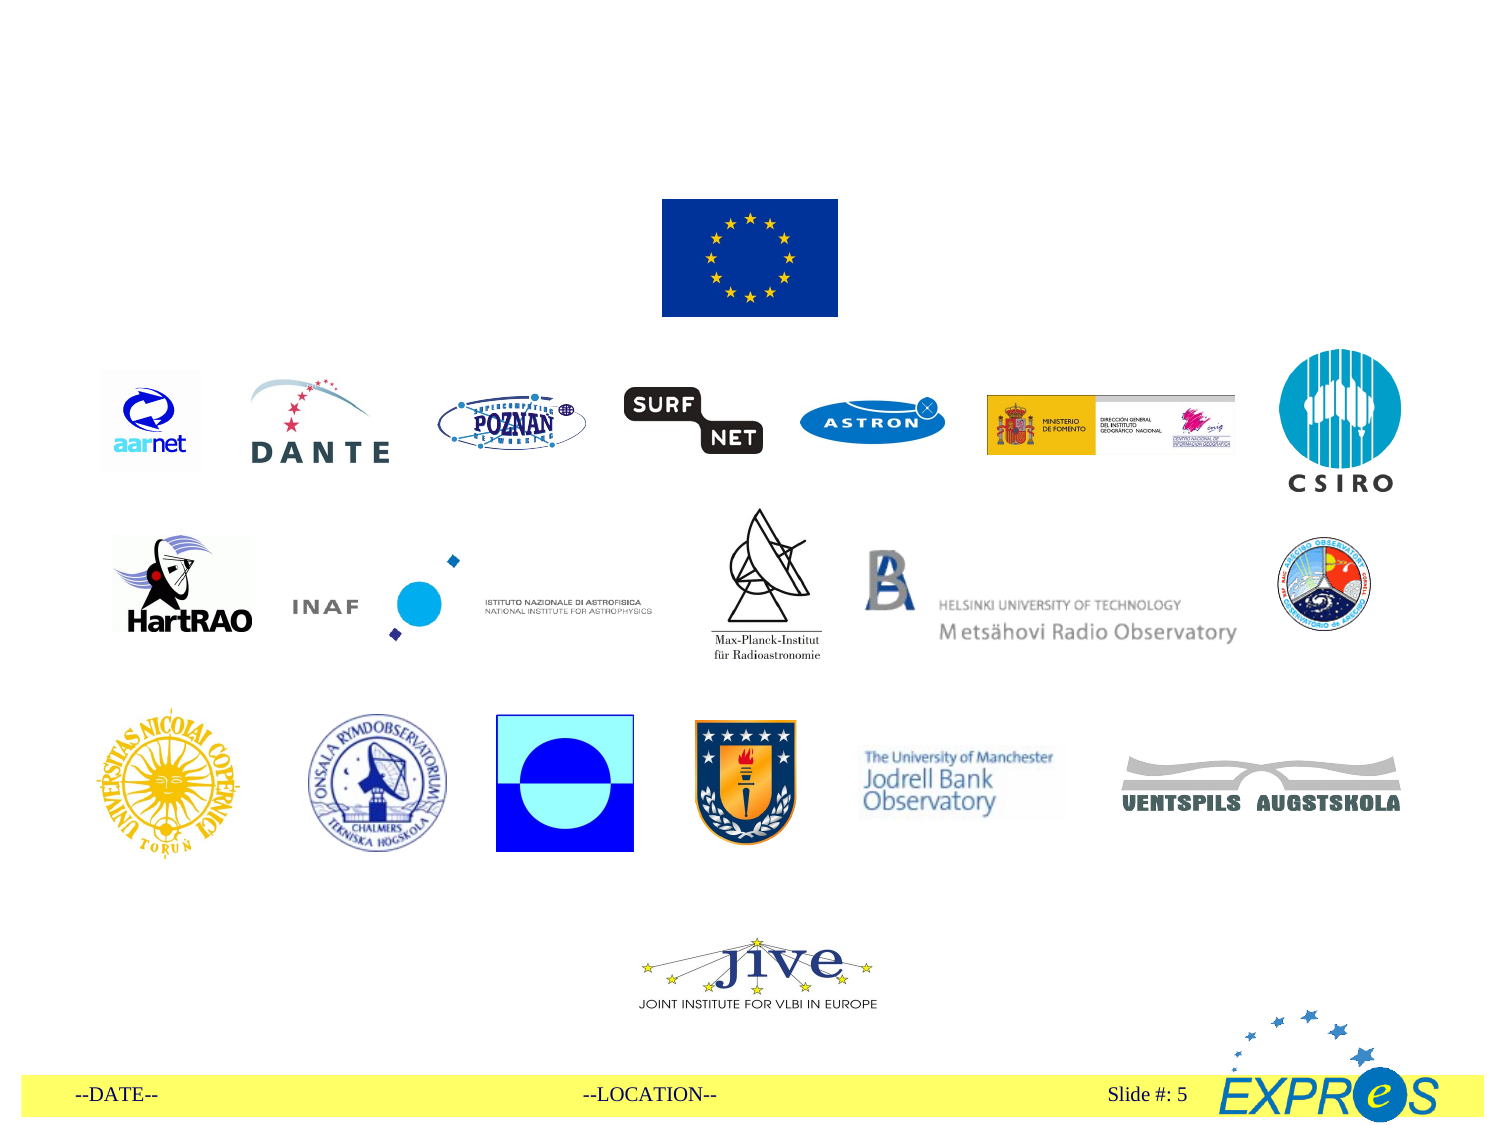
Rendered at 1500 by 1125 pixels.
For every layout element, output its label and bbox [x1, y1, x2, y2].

picture [624, 387, 763, 454]
picture [308, 714, 447, 852]
picture [711, 508, 822, 659]
picture [695, 720, 797, 847]
picture [662, 199, 838, 317]
picture [112, 535, 252, 632]
picture [800, 397, 946, 445]
picture [249, 376, 390, 465]
picture [862, 536, 1239, 646]
picture [287, 548, 656, 646]
picture [21, 937, 1500, 1125]
picture [99, 370, 201, 472]
picture [496, 714, 634, 852]
picture [1274, 532, 1375, 634]
picture [858, 745, 1067, 821]
picture [437, 391, 586, 450]
picture [987, 395, 1235, 455]
picture [1121, 756, 1401, 811]
picture [1279, 349, 1401, 492]
picture [96, 708, 240, 859]
